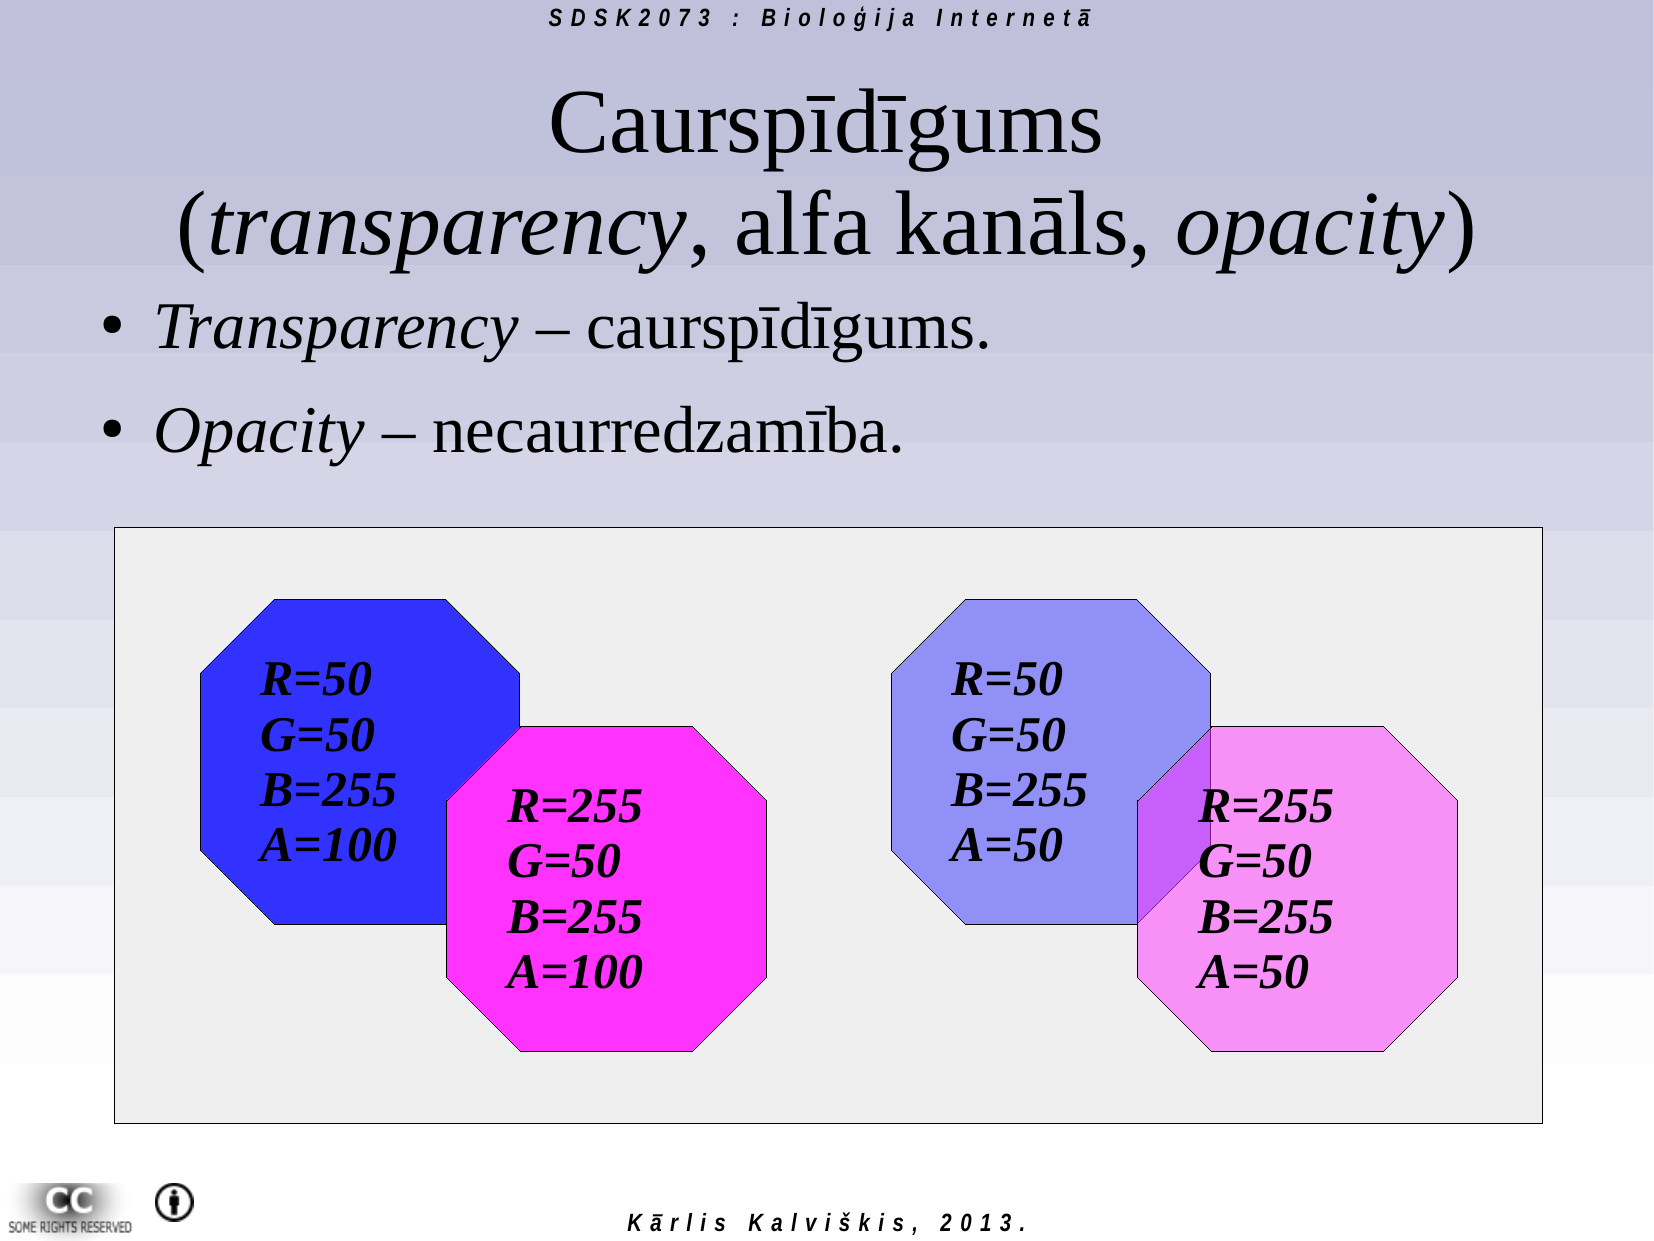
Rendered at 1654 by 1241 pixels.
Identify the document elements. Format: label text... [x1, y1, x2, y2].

text_box R=50 G=50 B=255 A=50 [891, 599, 1211, 925]
title Caurspīdīgums (transparency, alfa kanāls, opacity) [29, 49, 1625, 296]
list Transparency – caurspīdīgums. Opacity – necaurredzamība. [82, 289, 1571, 1113]
text_box R=255 G=50 B=255 A=100 [446, 726, 767, 1052]
text_box [114, 1113, 1543, 1124]
text_box R=50 G=50 B=255 A=100 [200, 599, 520, 925]
text_box R=255 G=50 B=255 A=50 [1137, 726, 1458, 1052]
picture [0, 0, 1654, 1241]
